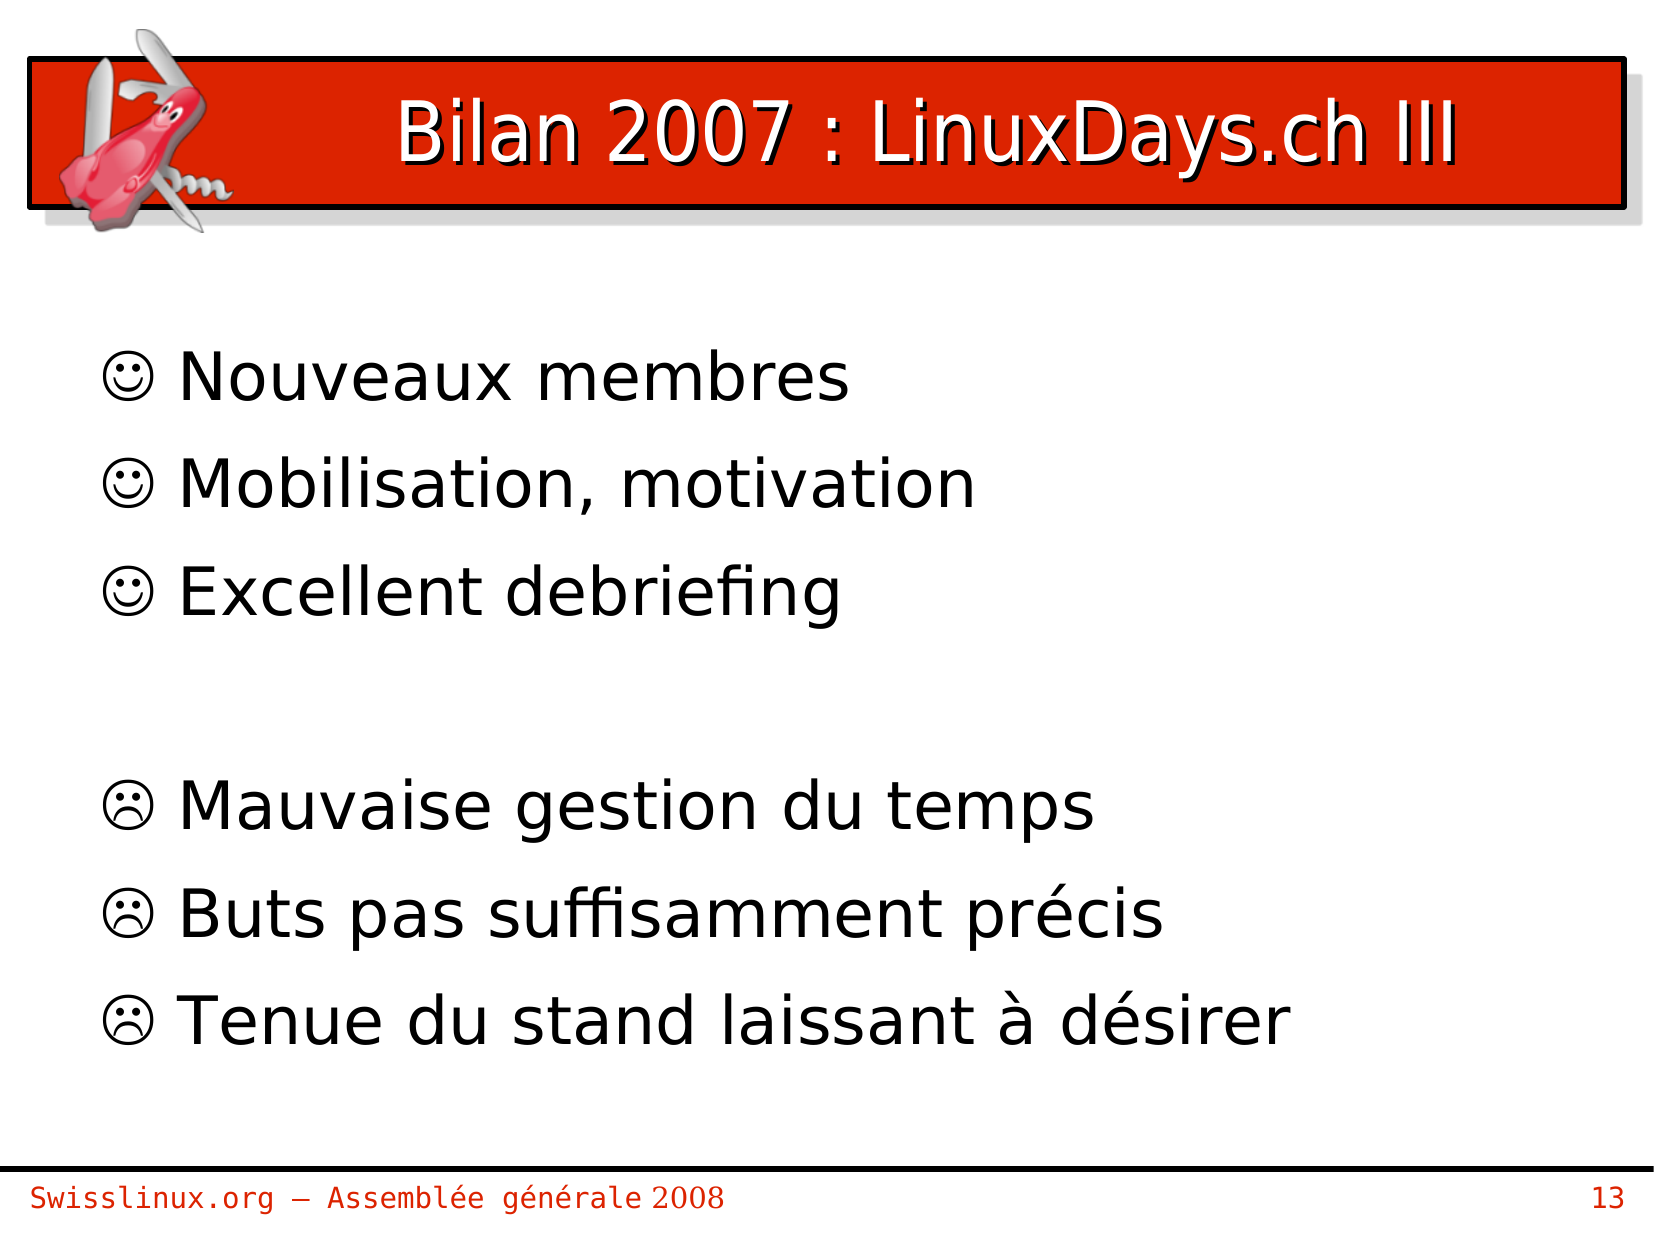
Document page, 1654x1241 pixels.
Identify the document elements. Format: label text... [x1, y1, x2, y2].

title Bilan 2007 : LinuxDays.ch III [259, 84, 1595, 182]
picture [59, 29, 234, 233]
list  Nouveaux membres  Mobilisation, motivation  Excellent debriefing  Mauvaise gestion du temps  Buts pas suffisamment précis  Tenue du stand laissant à désirer [82, 290, 1571, 1109]
